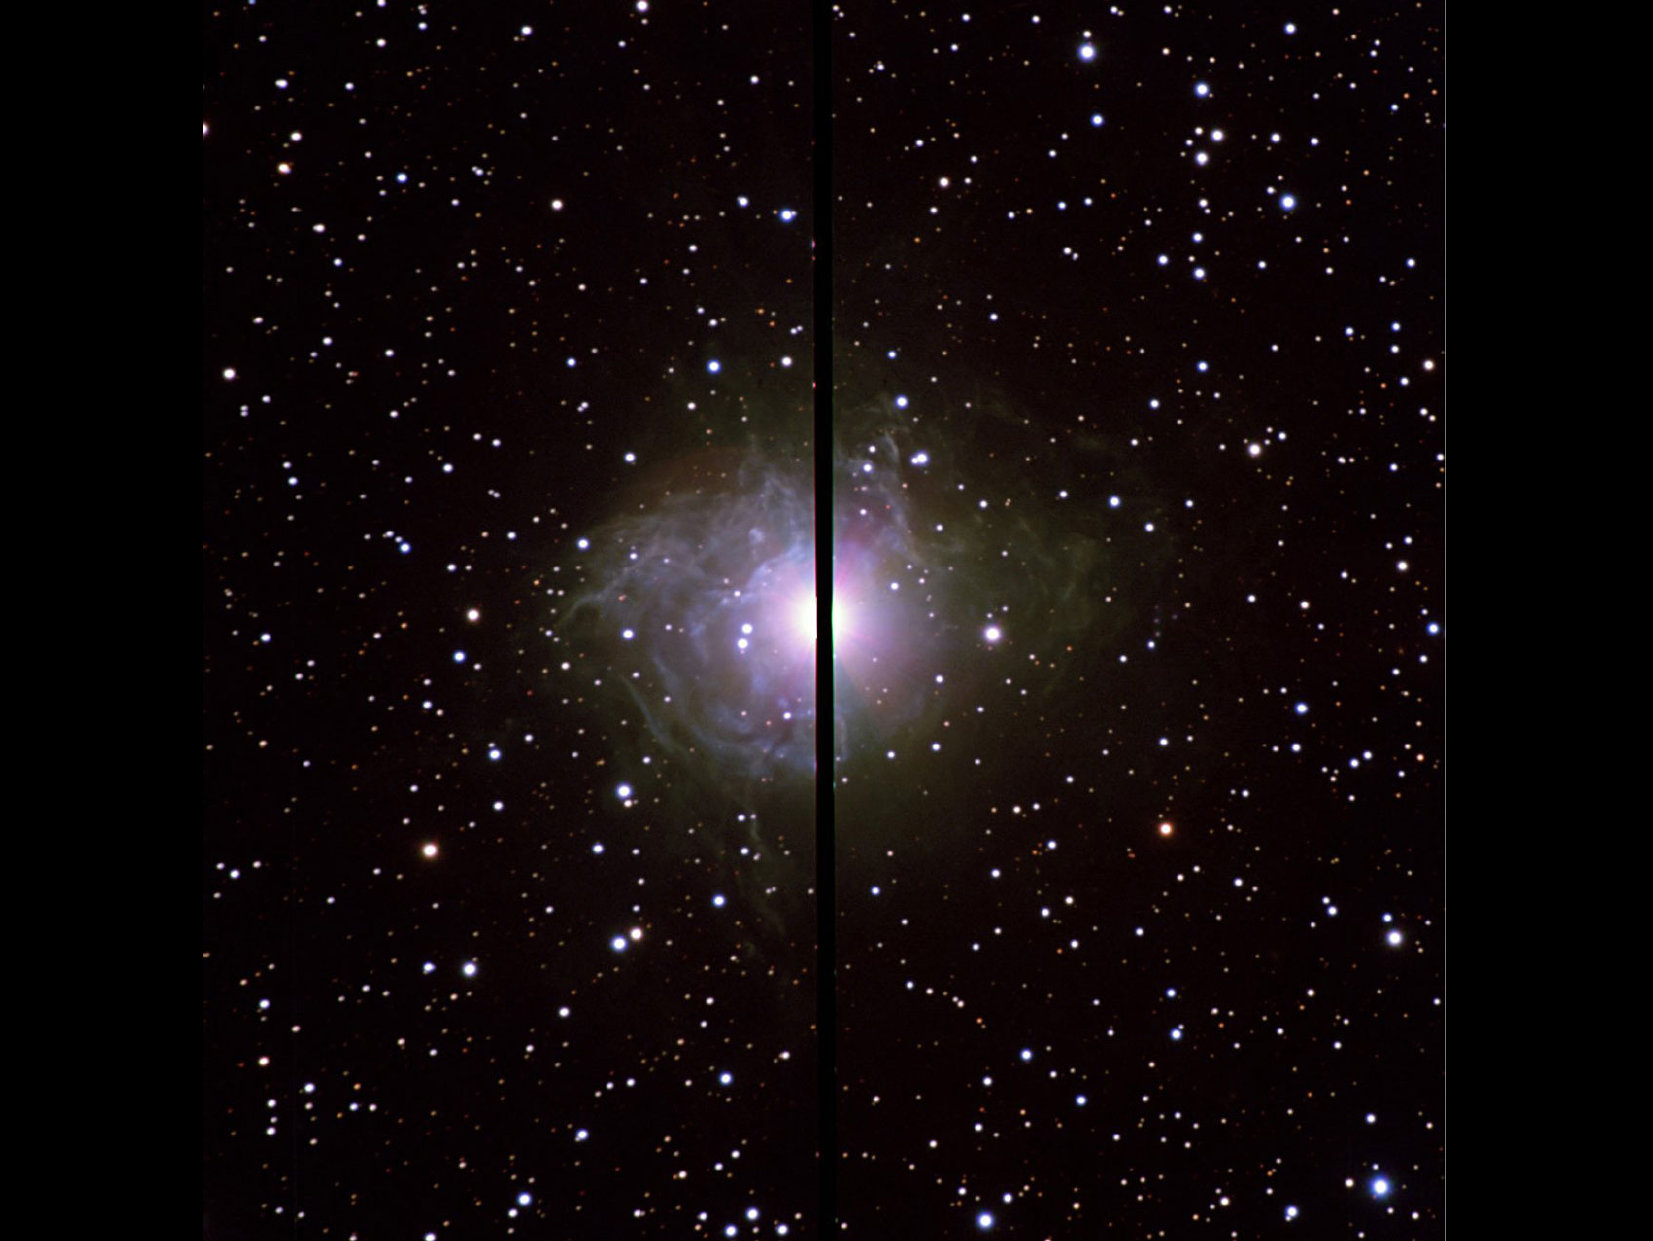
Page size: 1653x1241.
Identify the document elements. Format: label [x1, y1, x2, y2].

picture [203, 0, 1446, 1241]
